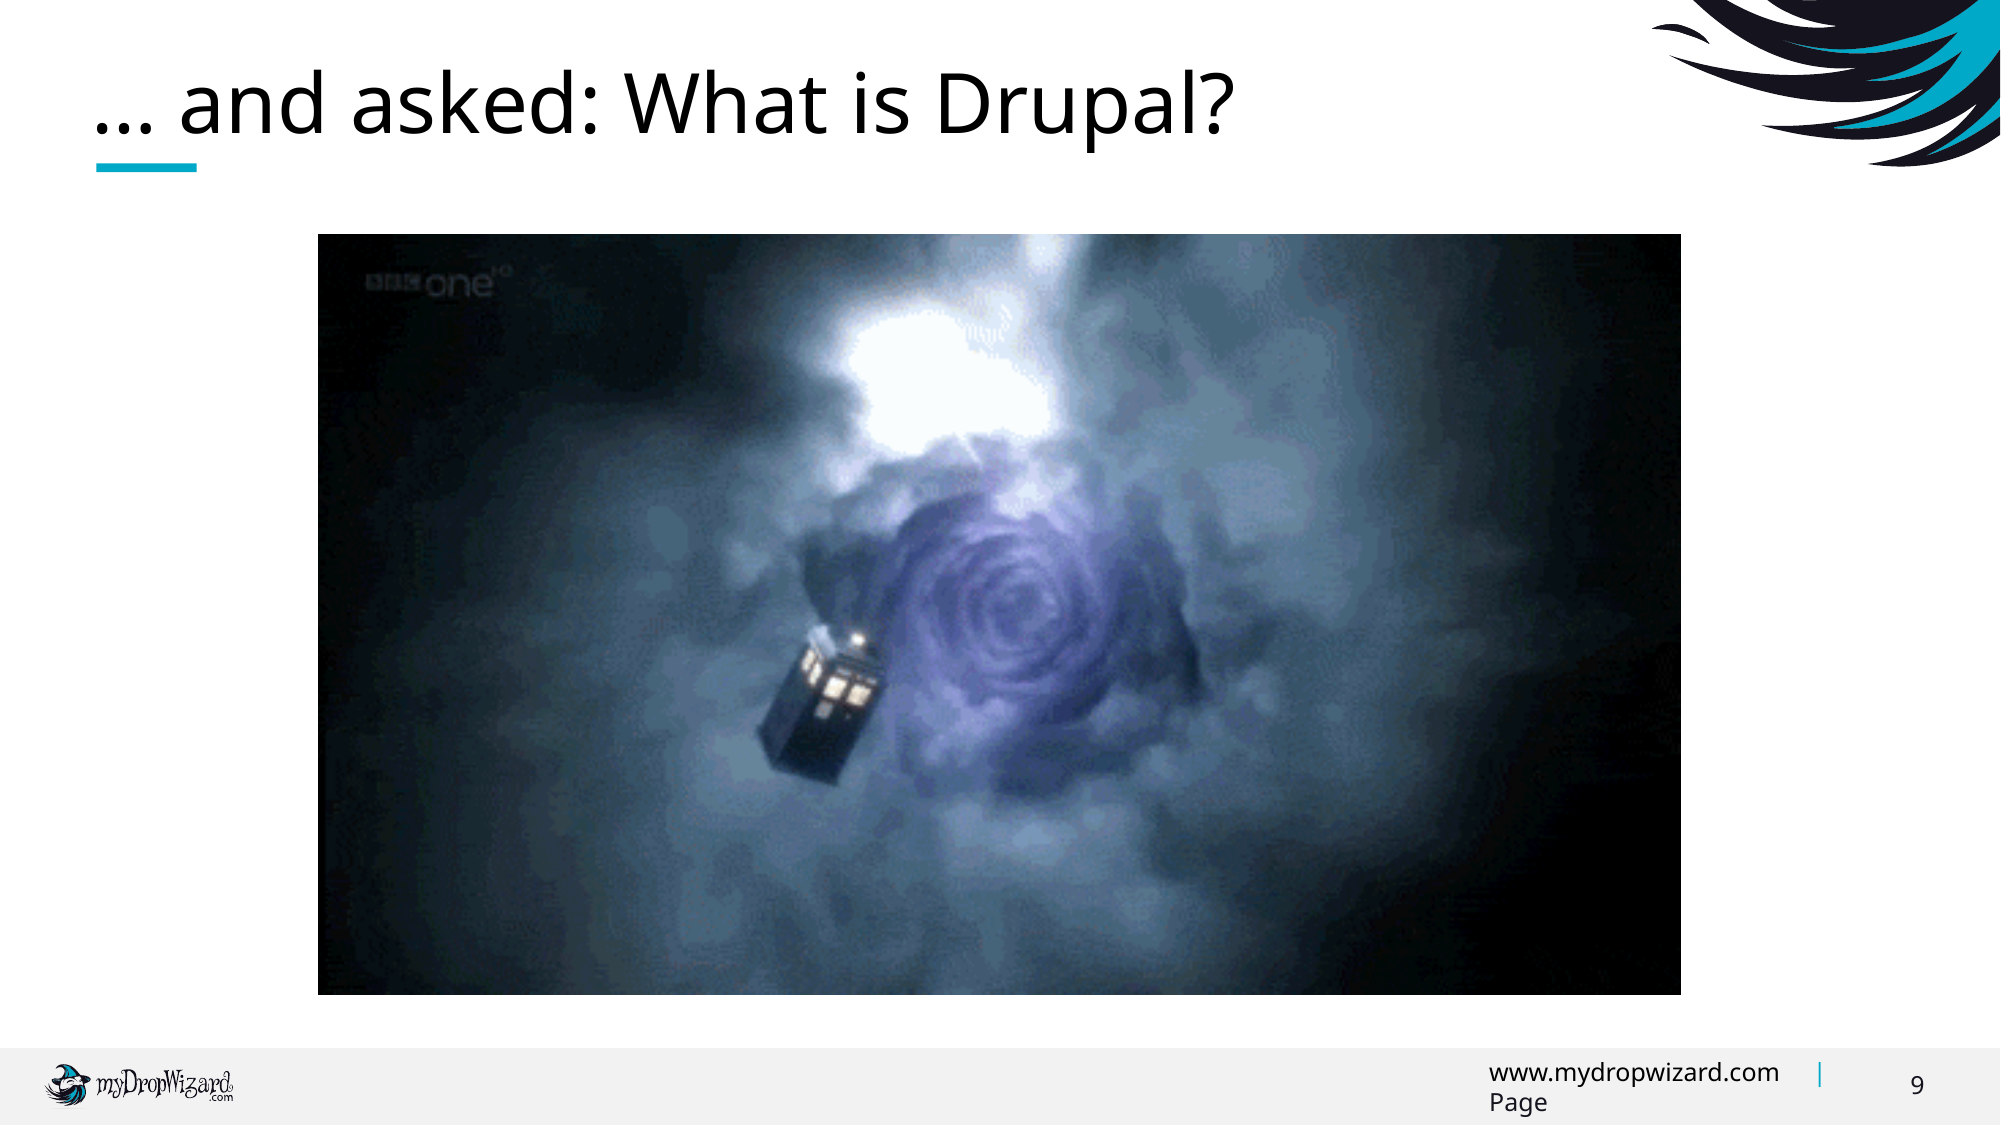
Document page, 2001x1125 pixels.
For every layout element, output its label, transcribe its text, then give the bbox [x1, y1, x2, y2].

title … and asked: What is Drupal? [76, 47, 1863, 166]
picture [318, 234, 1681, 995]
slide_number <number> [1895, 1057, 1969, 1117]
